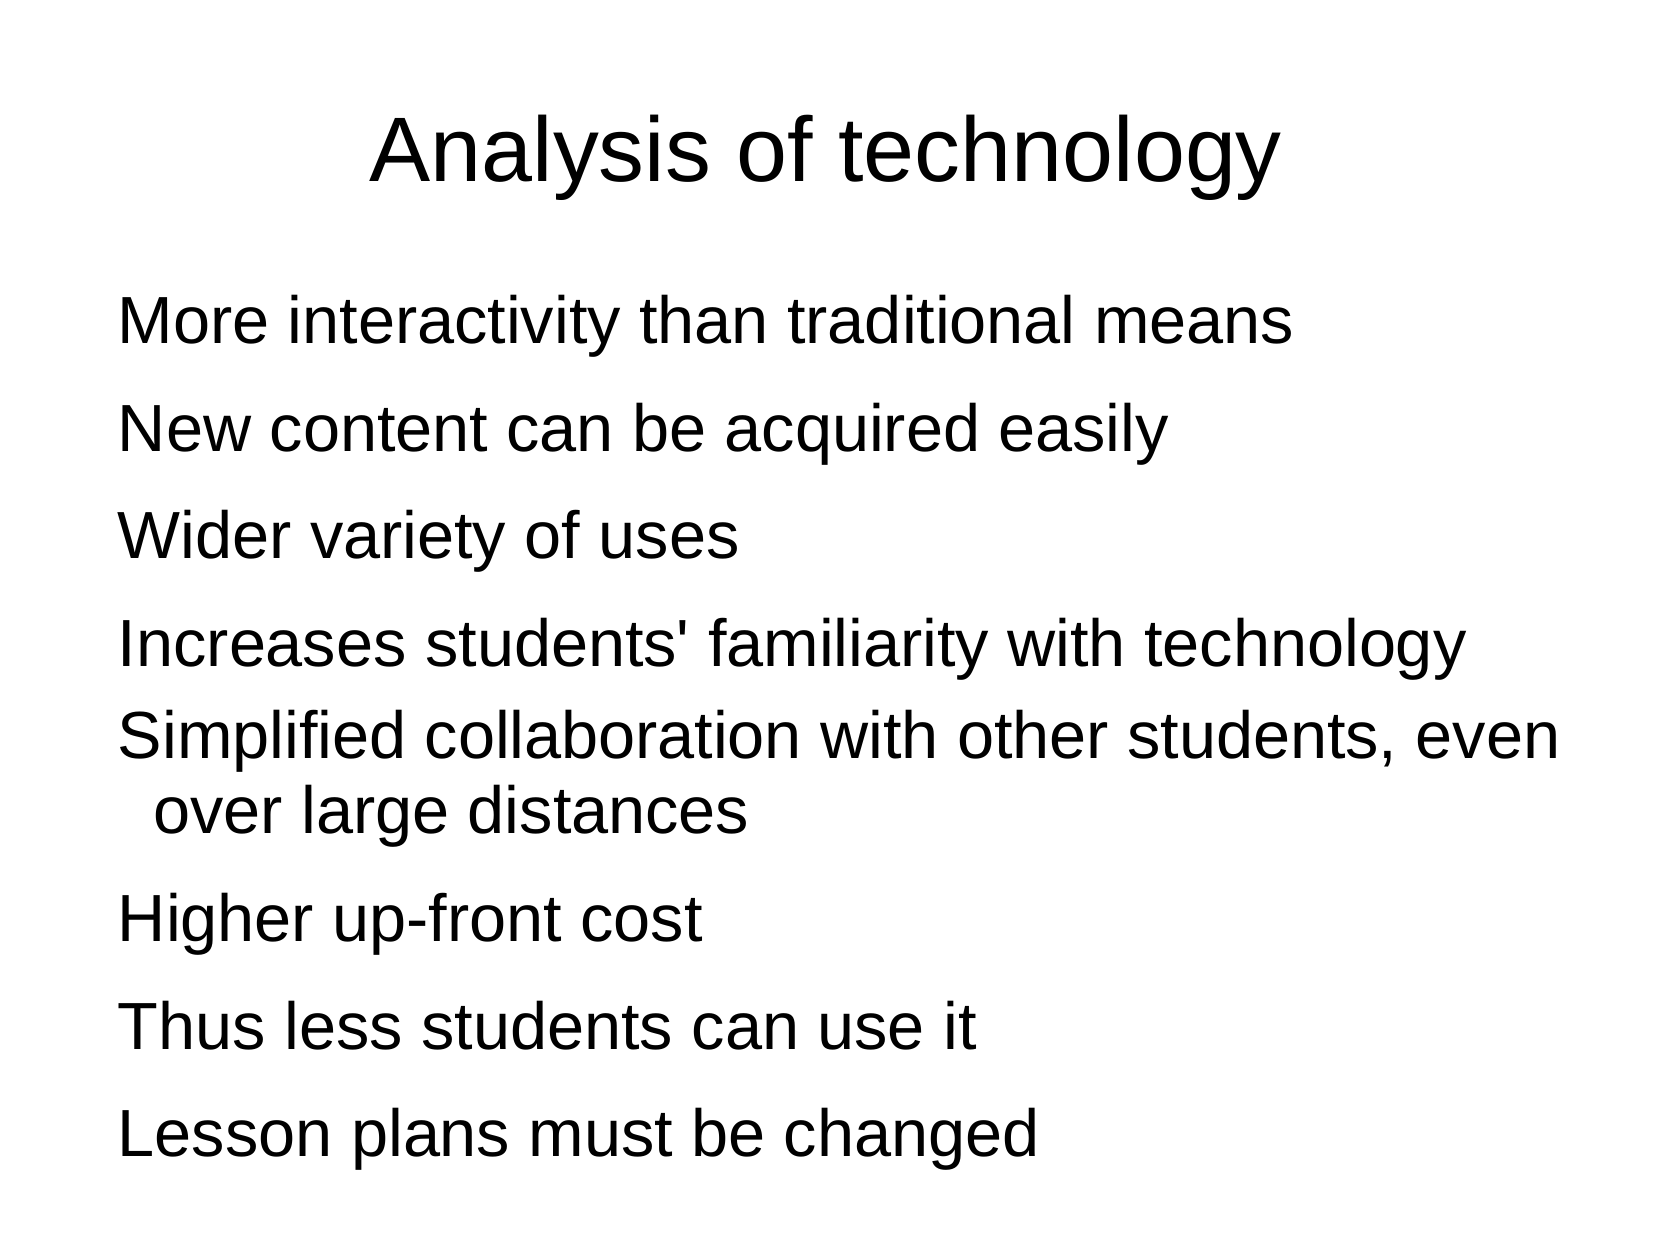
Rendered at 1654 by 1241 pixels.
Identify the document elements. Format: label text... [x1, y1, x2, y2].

title Analysis of technology [82, 56, 1571, 249]
subtitle More interactivity than traditional means New content can be acquired easily Wider variety of uses Increases students' familiarity with technology Simplified collaboration with other students, even over large distances Higher up-front cost Thus less students can use it Lesson plans must be changed [82, 275, 1571, 1164]
